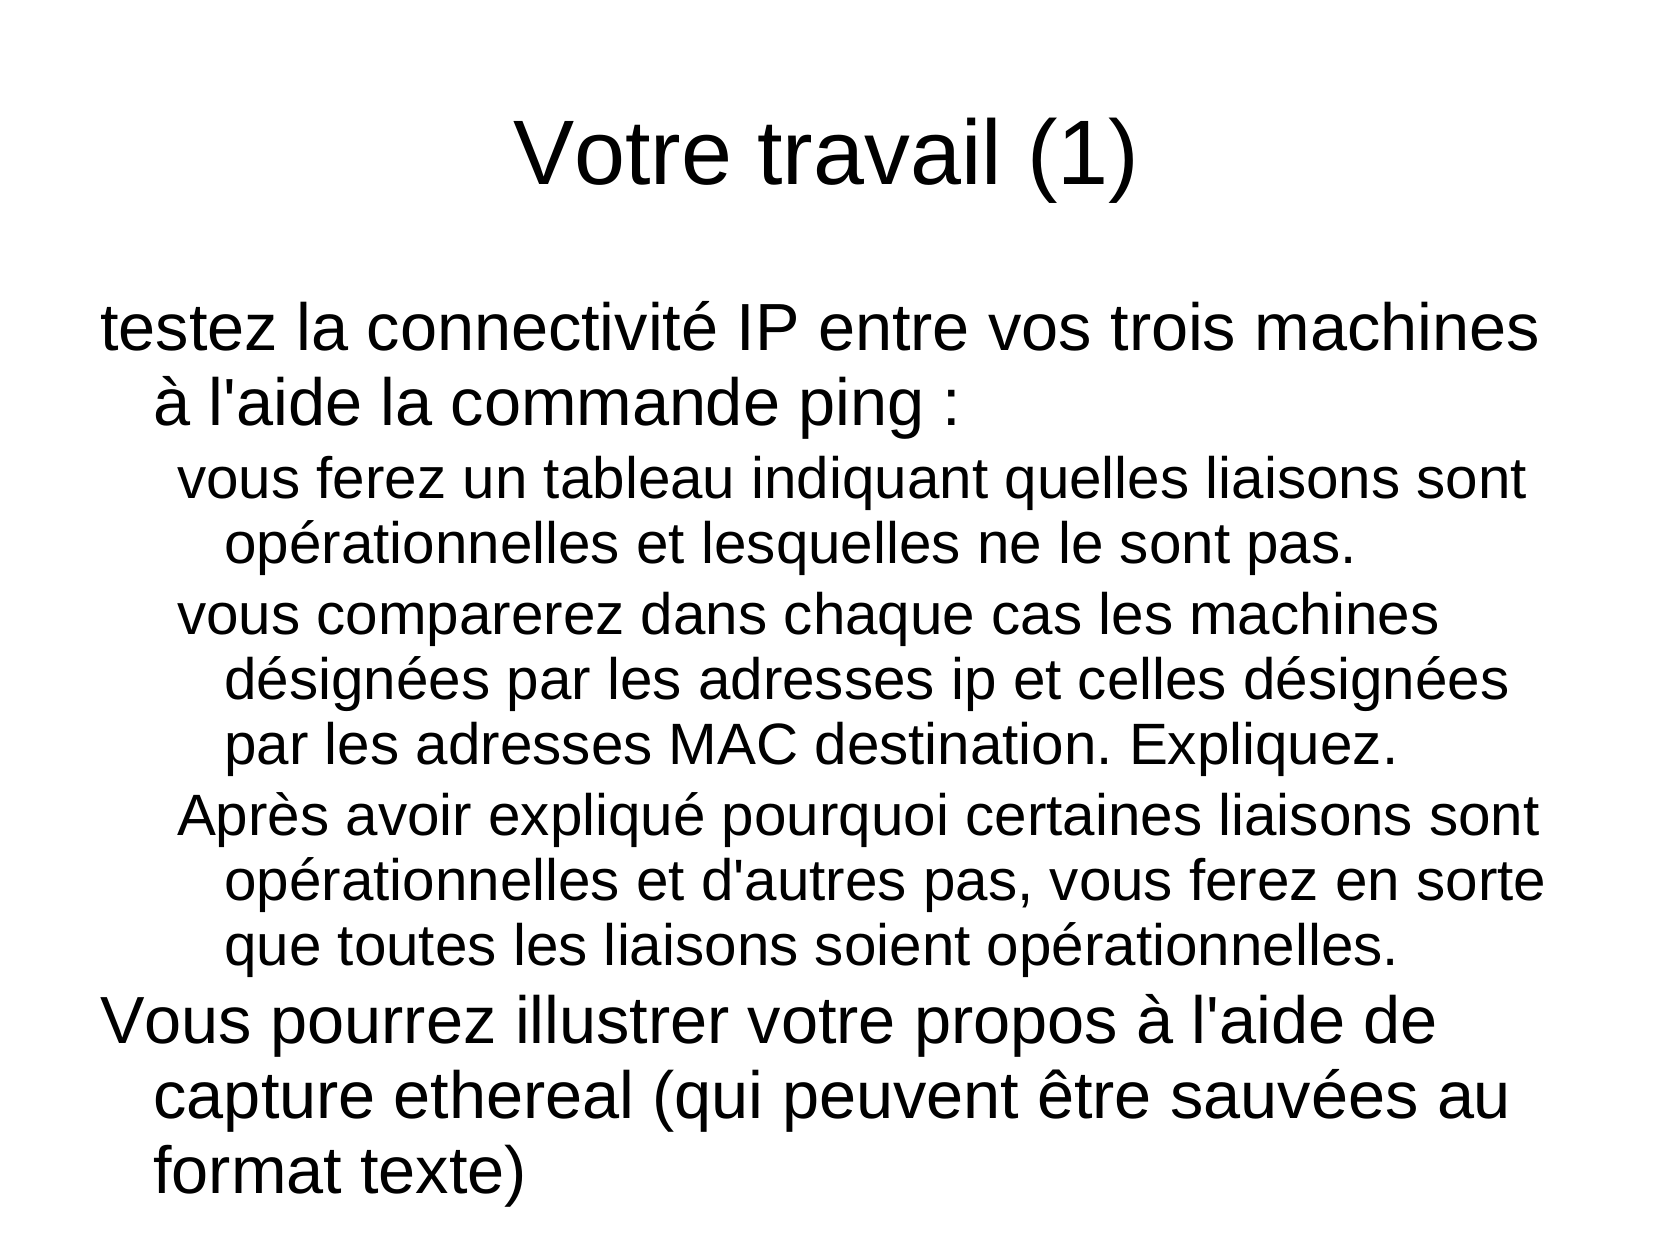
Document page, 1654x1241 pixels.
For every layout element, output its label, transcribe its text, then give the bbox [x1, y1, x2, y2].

title Votre travail (1) [82, 49, 1571, 257]
list testez la connectivité IP entre vos trois machines à l'aide la commande ping : vous ferez un tableau indiquant quelles liaisons sont opérationnelles et lesquelles ne le sont pas. vous comparerez dans chaque cas les machines désignées par les adresses ip et celles désignées par les adresses MAC destination. Expliquez. Après avoir expliqué pourquoi certaines liaisons sont opérationnelles et d'autres pas, vous ferez en sorte que toutes les liaisons soient opérationnelles. Vous pourrez illustrer votre propos à l'aide de capture ethereal (qui peuvent être sauvées au format texte) [82, 290, 1571, 1206]
